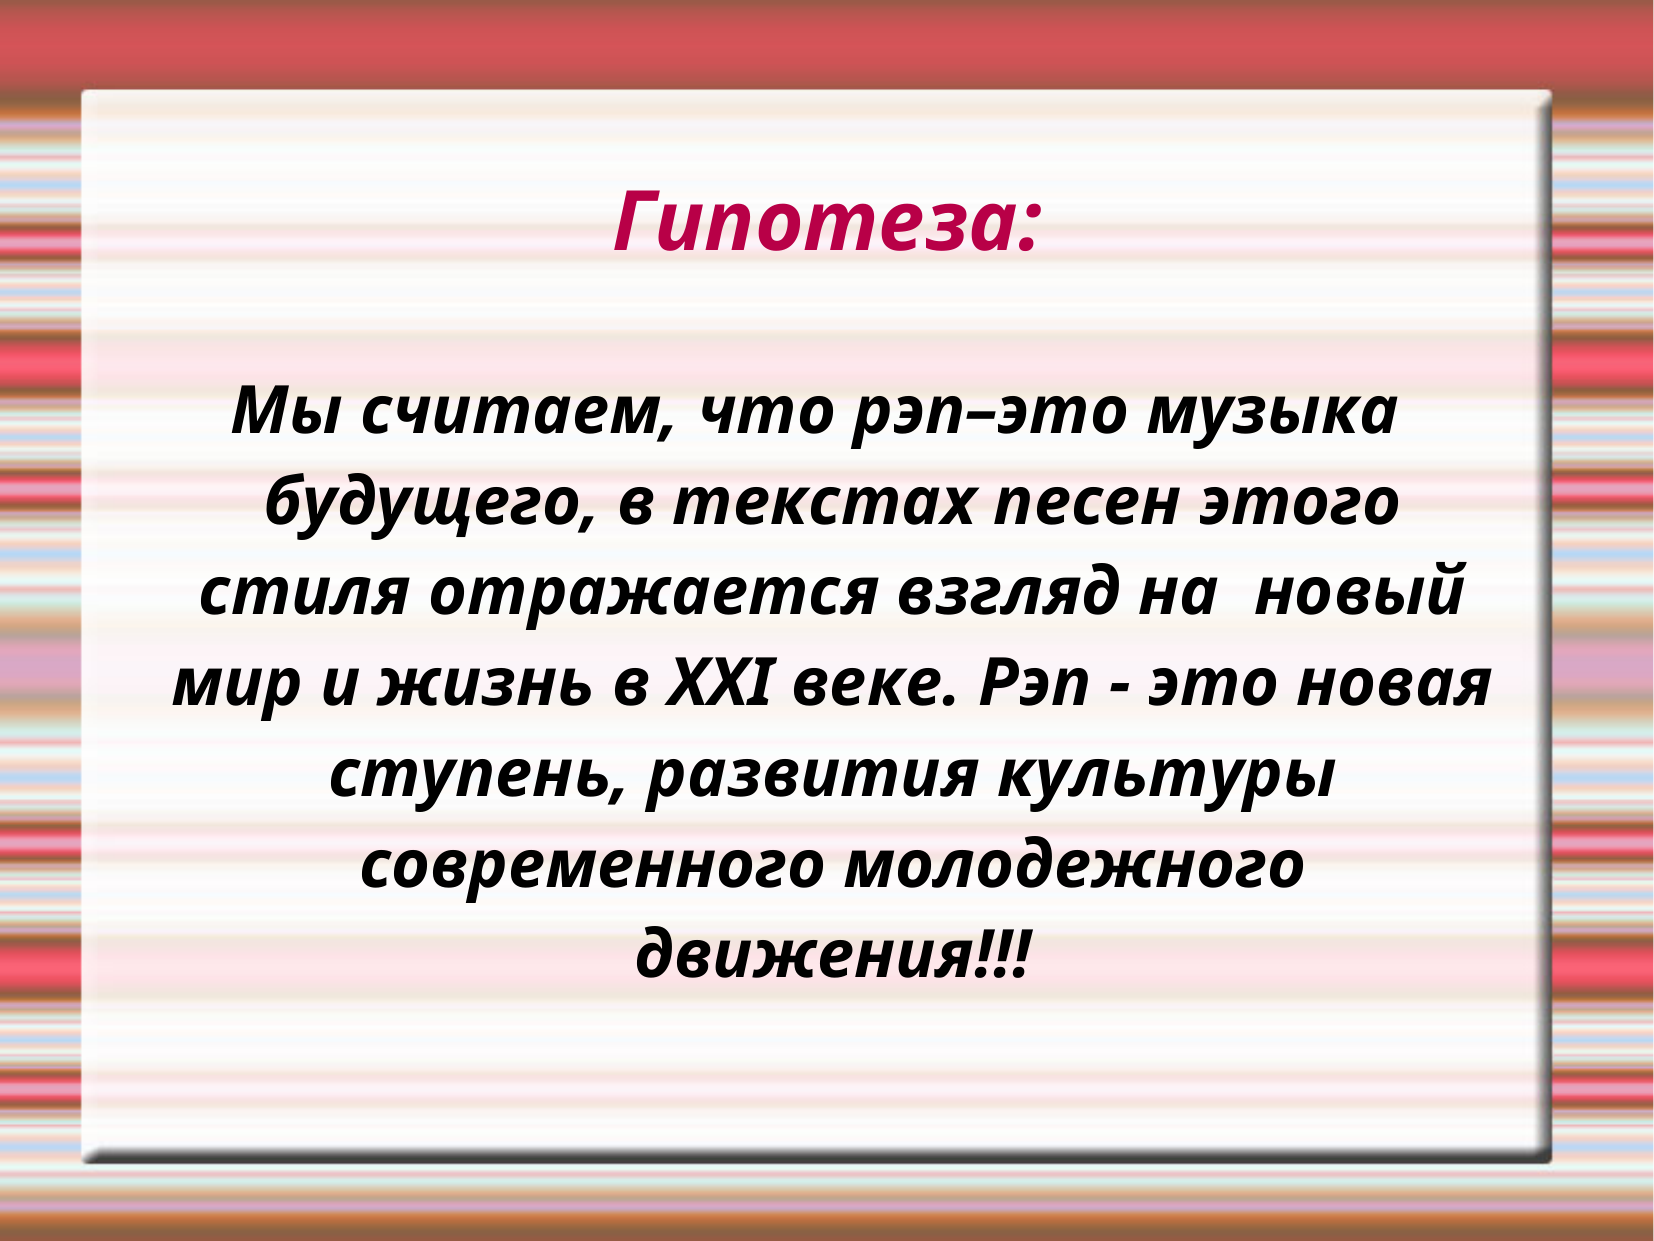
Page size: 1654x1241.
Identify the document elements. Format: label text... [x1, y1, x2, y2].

subtitle Мы считаем, что рэп–это музыка будущего, в текстах песен этого стиля отражается взгляд на новый мир и жизнь в XXI веке. Рэп - это новая ступень, развития культуры современного молодежного движения!!! [124, 296, 1506, 1063]
title Гипотеза: [121, 122, 1534, 315]
picture [0, 0, 1654, 1241]
